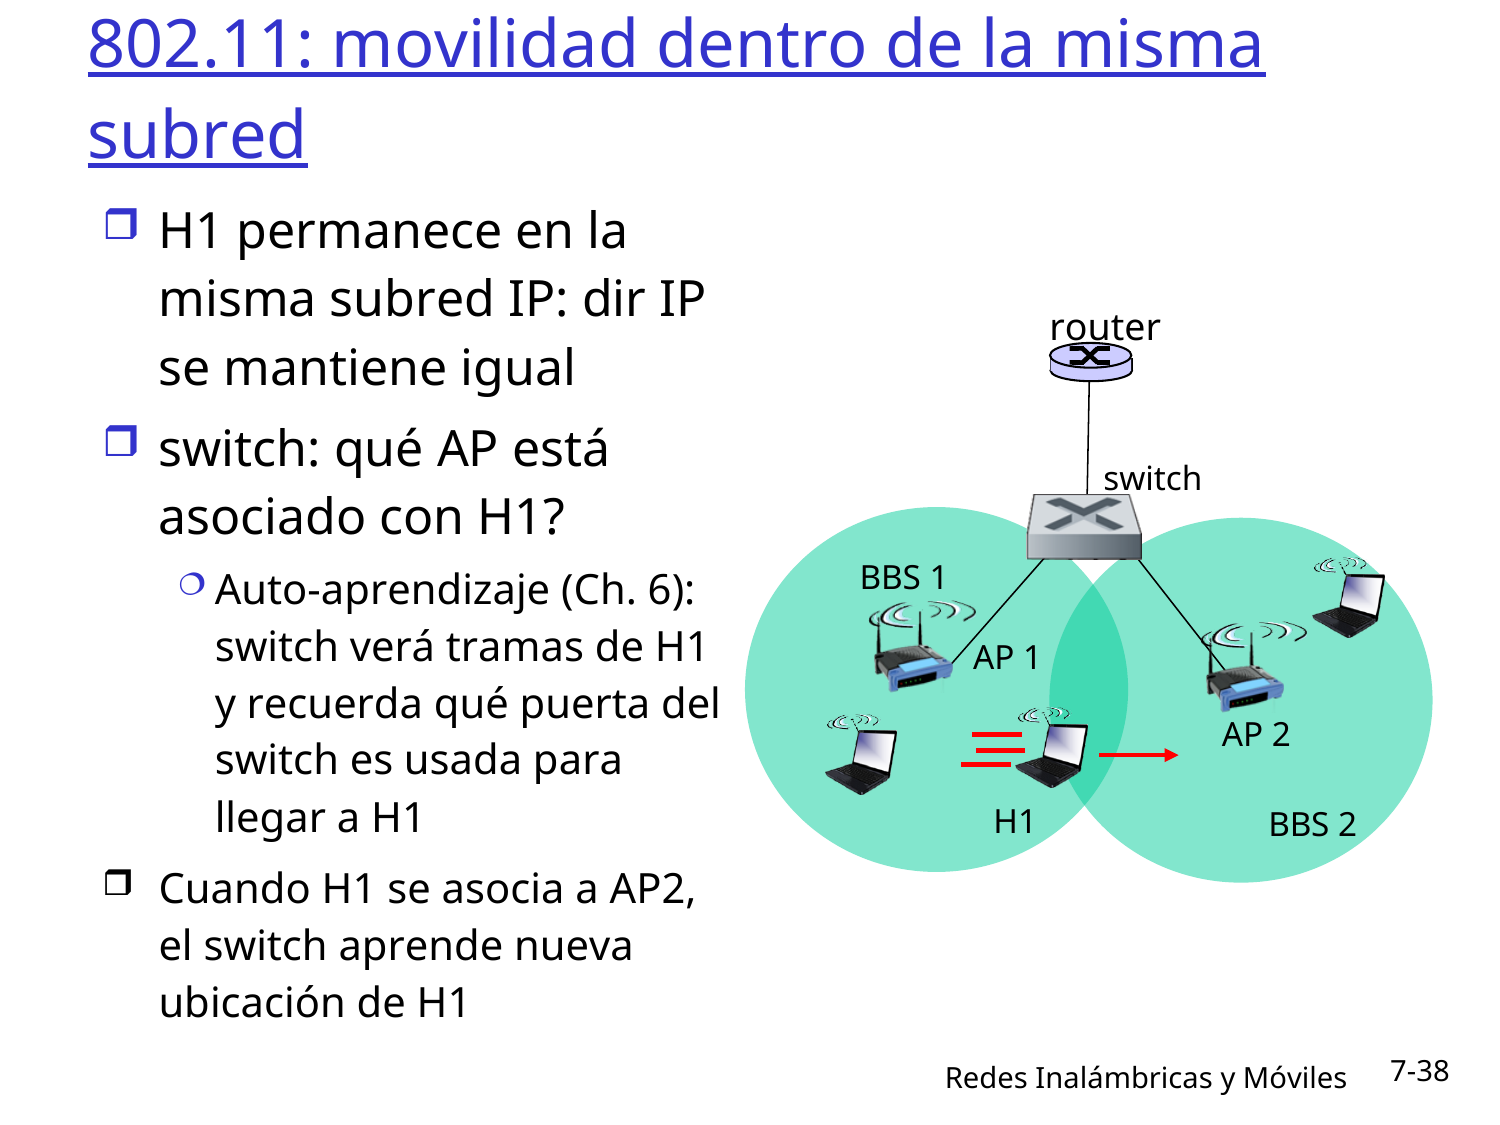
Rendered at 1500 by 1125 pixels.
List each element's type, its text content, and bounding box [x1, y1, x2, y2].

text_box AP 1 [958, 628, 1058, 684]
text_box H1 [978, 792, 1053, 849]
text_box AP 2 [1207, 705, 1306, 761]
picture [825, 712, 897, 795]
text_box [751, 507, 1433, 883]
text_box router [1034, 294, 1176, 356]
picture [1015, 705, 1088, 788]
picture [868, 599, 976, 693]
picture [1026, 494, 1142, 560]
text_box BBS 1 [844, 548, 964, 604]
text_box [953, 628, 958, 659]
text_box [1050, 356, 1132, 382]
picture [1200, 620, 1307, 713]
text_box BBS 2 [1253, 795, 1373, 851]
title 802.11: movilidad dentro de la misma subred [87, 8, 1426, 165]
list H1 permanece en la misma subred IP: dir IP se mantiene igual switch: qué AP está asociado con H1? Auto-aprendizaje (Ch. 6): switch verá tramas de H1 y recuerda qué puerta del switch es usada para llegar a H1 Cuando H1 se asocia a AP2, el switch aprende nueva ubicación de H1 [87, 187, 751, 1013]
picture [1312, 555, 1385, 638]
text_box switch [1088, 449, 1218, 505]
